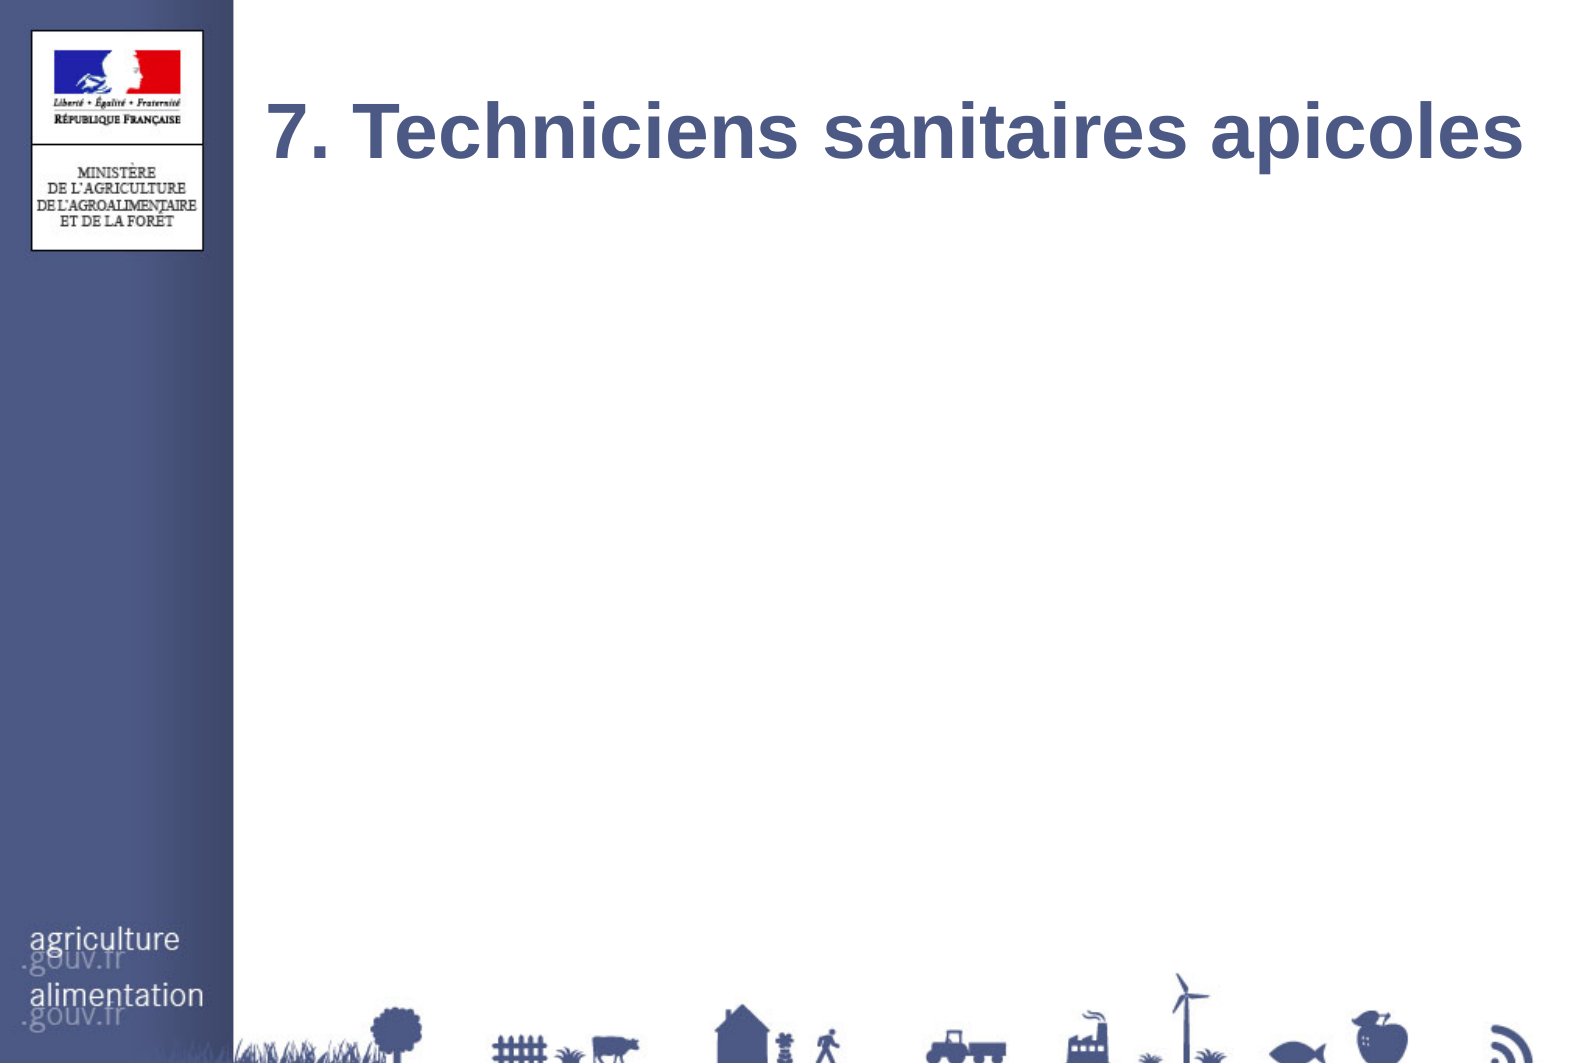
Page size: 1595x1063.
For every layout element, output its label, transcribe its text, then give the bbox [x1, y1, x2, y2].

title 7. Techniciens sanitaires apicoles [265, 49, 1536, 213]
picture [0, 0, 1595, 1063]
